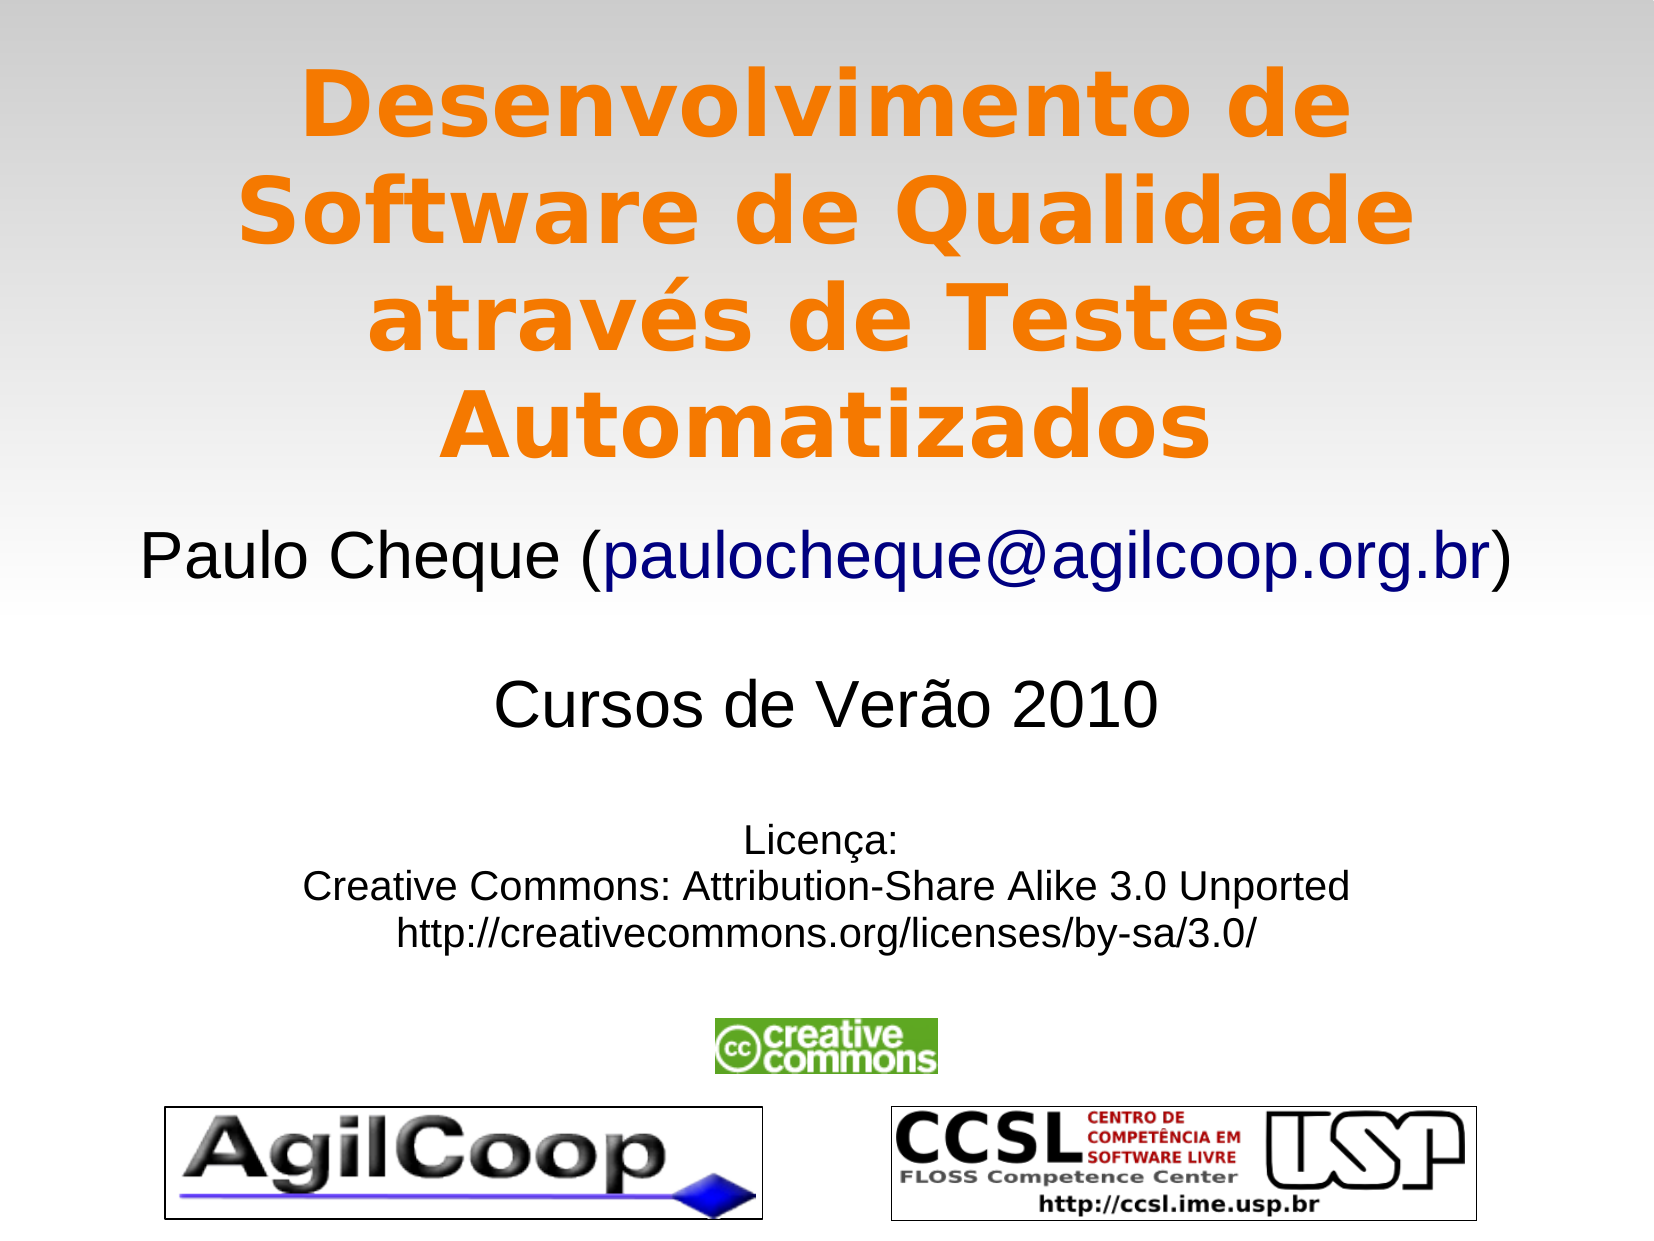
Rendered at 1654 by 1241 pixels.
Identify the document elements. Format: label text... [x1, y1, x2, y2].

text_box [163, 1106, 763, 1219]
text_box [891, 1106, 896, 1221]
subtitle Paulo Cheque (paulocheque@agilcoop.org.br) Cursos de Verão 2010 Licença: Creative Commons: Attribution-Share Alike 3.0 Unported http://creativecommons.org/licenses/by-sa/3.0/ [82, 297, 1571, 1102]
text_box [1465, 1106, 1477, 1221]
title Desenvolvimento de Software de Qualidade através de Testes Automatizados [82, 51, 1571, 297]
picture [715, 1018, 938, 1074]
picture [896, 1106, 1465, 1221]
picture [178, 1111, 756, 1219]
